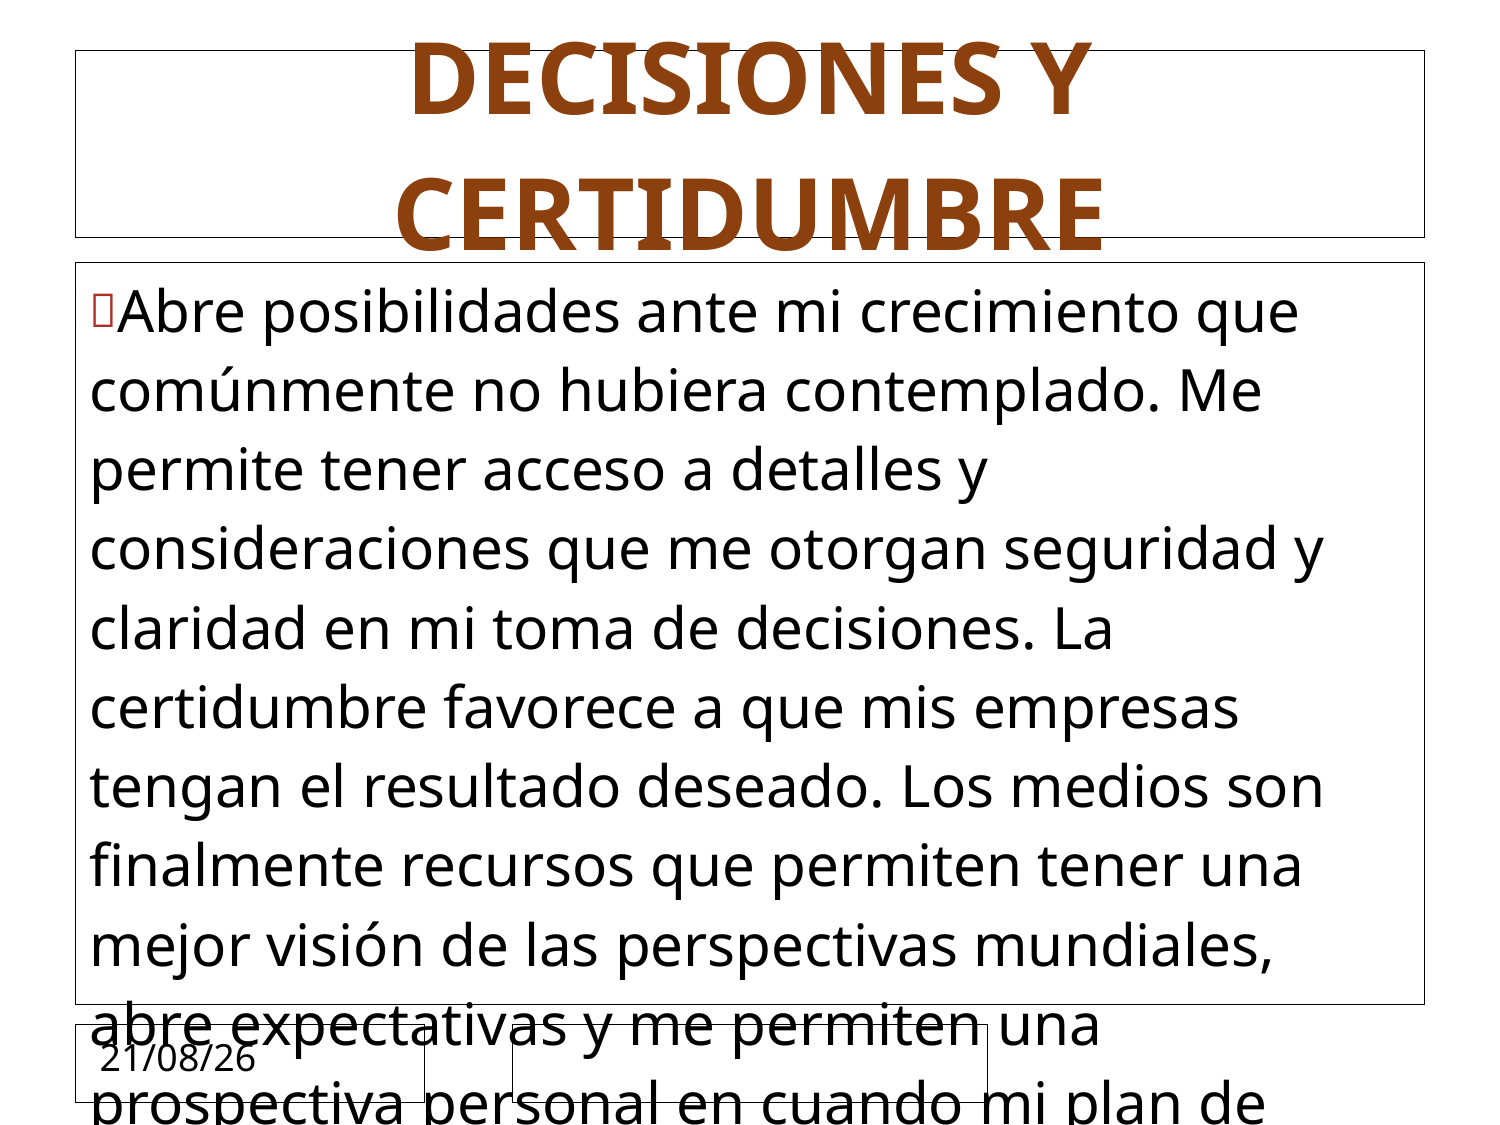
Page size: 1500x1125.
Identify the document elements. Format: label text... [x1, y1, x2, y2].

list Abre posibilidades ante mi crecimiento que comúnmente no hubiera contemplado. Me permite tener acceso a detalles y consideraciones que me otorgan seguridad y claridad en mi toma de decisiones. La certidumbre favorece a que mis empresas tengan el resultado deseado. Los medios son finalmente recursos que permiten tener una mejor visión de las perspectivas mundiales, abre expectativas y me permiten una prospectiva personal en cuando mi plan de vida. [75, 262, 1425, 1005]
title DECISIONES Y CERTIDUMBRE [75, 50, 1425, 238]
